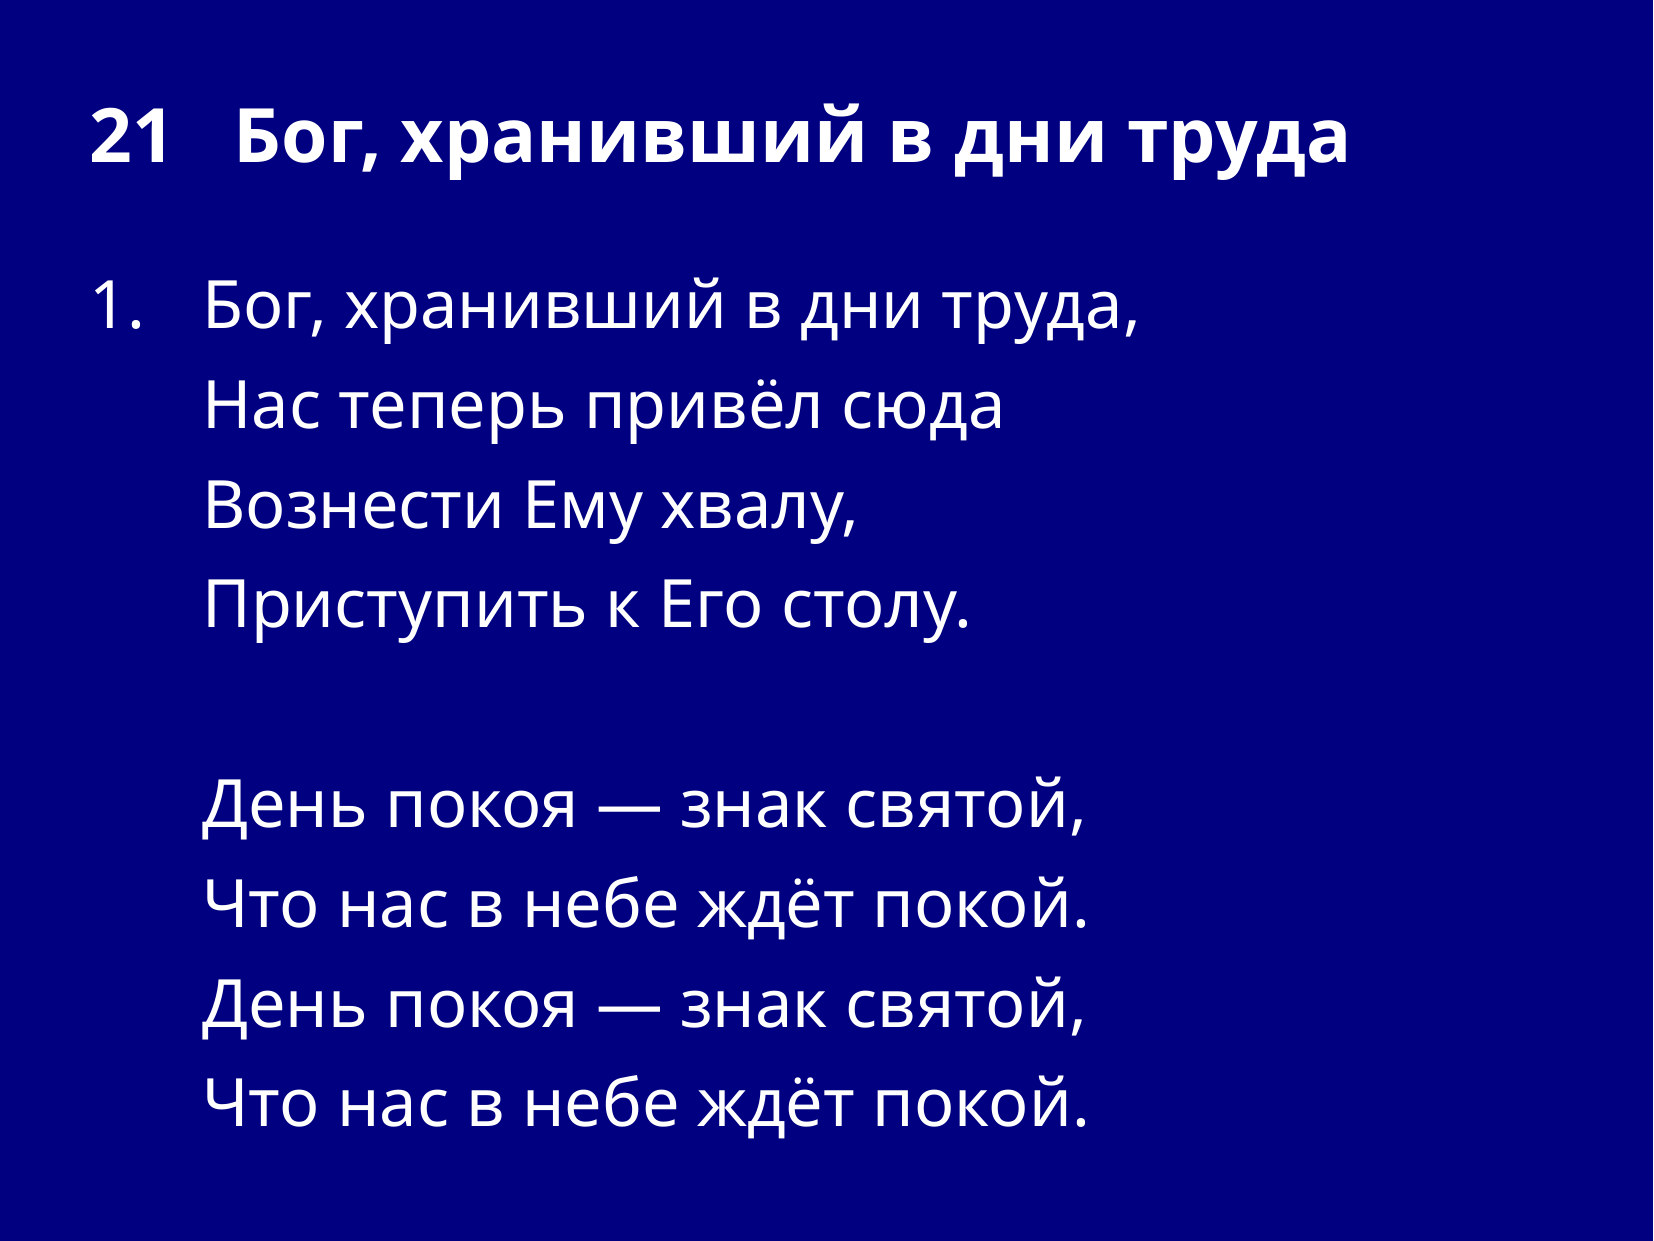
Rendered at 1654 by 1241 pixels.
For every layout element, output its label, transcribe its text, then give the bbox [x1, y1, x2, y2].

text_box 1. Бог, хранивший в дни труда, Нас теперь привёл сюда Вознести Ему хвалу, Приступить к Его столу. День покоя — знак святой, Что нас в небе ждёт покой. День покоя — знак святой, Что нас в небе ждёт покой. [75, 188, 1576, 1163]
text_box 21 Бог, хранивший в дни труда [75, 75, 1576, 188]
